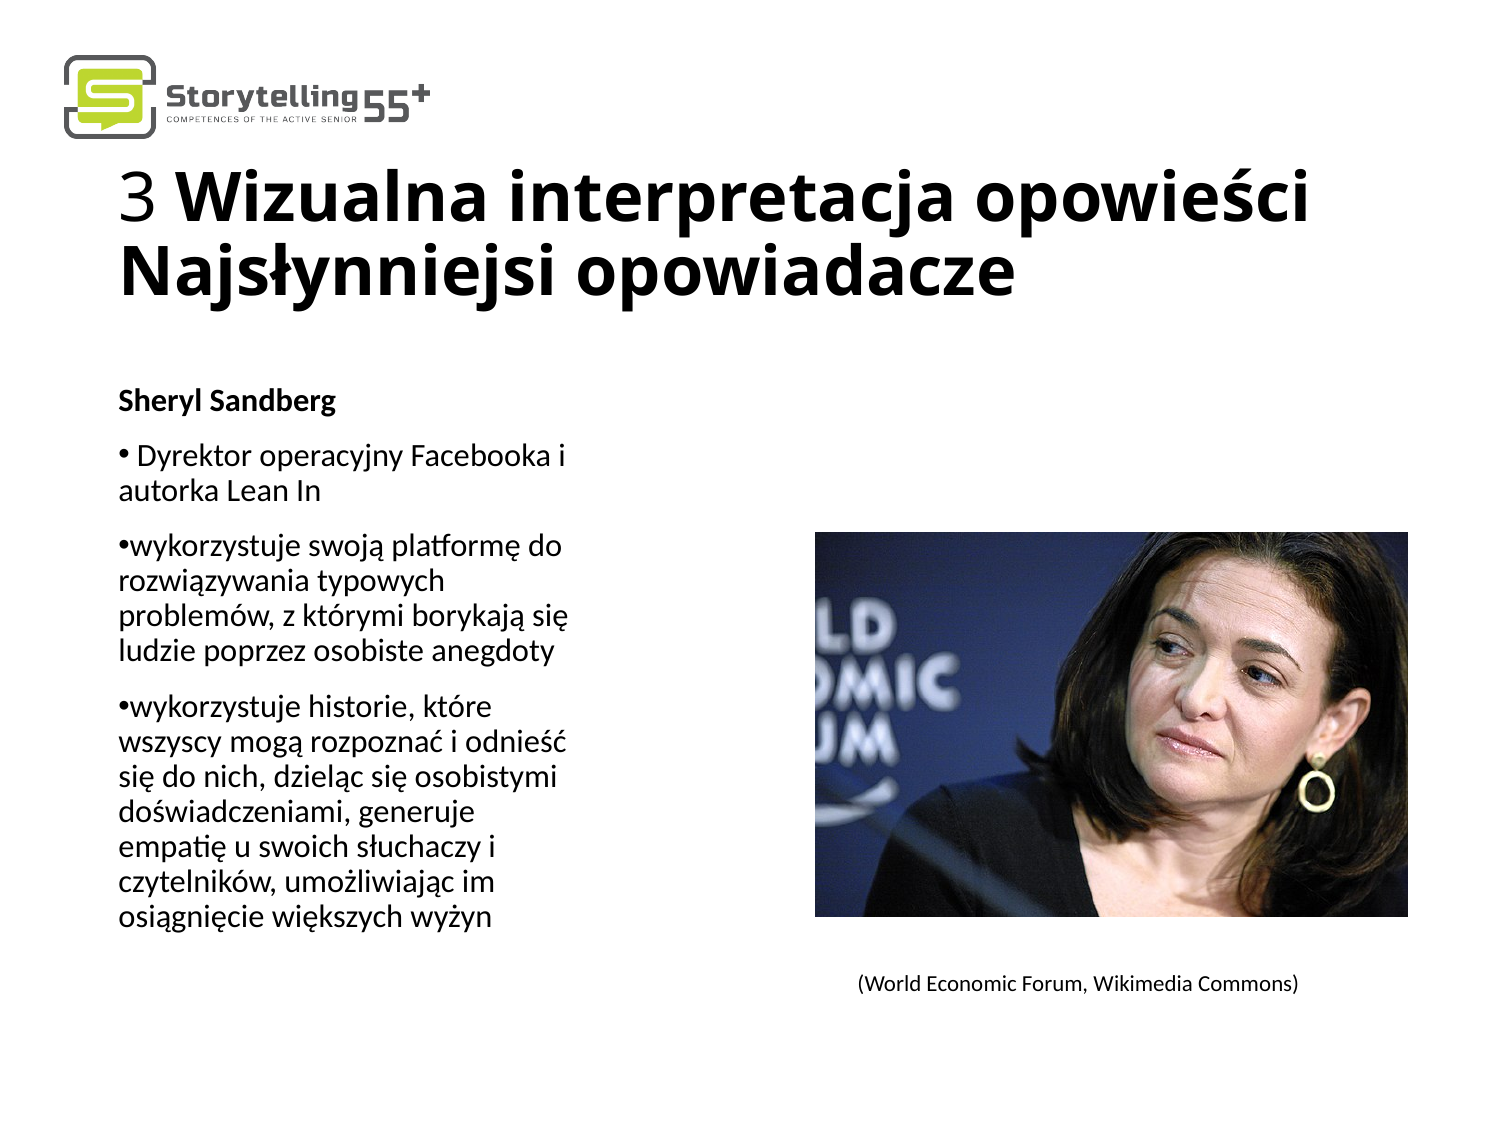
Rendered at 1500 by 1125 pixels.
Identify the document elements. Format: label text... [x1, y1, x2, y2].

text_box (World Economic Forum, Wikimedia Commons) [842, 961, 1380, 1004]
list Sheryl Sandberg Dyrektor operacyjny Facebooka i autorka Lean In wykorzystuje swoją platformę do rozwiązywania typowych problemów, z którymi borykają się ludzie poprzez osobiste anegdoty wykorzystuje historie, które wszyscy mogą rozpoznać i odnieść się do nich, dzieląc się osobistymi doświadczeniami, generuje empatię u swoich słuchaczy i czytelników, umożliwiając im osiągnięcie większych wyżyn [103, 378, 588, 1091]
title 3 Wizualna interpretacja opowieści Najsłynniejsi opowiadacze [103, 75, 1381, 466]
picture [815, 532, 1408, 917]
picture [64, 55, 430, 139]
